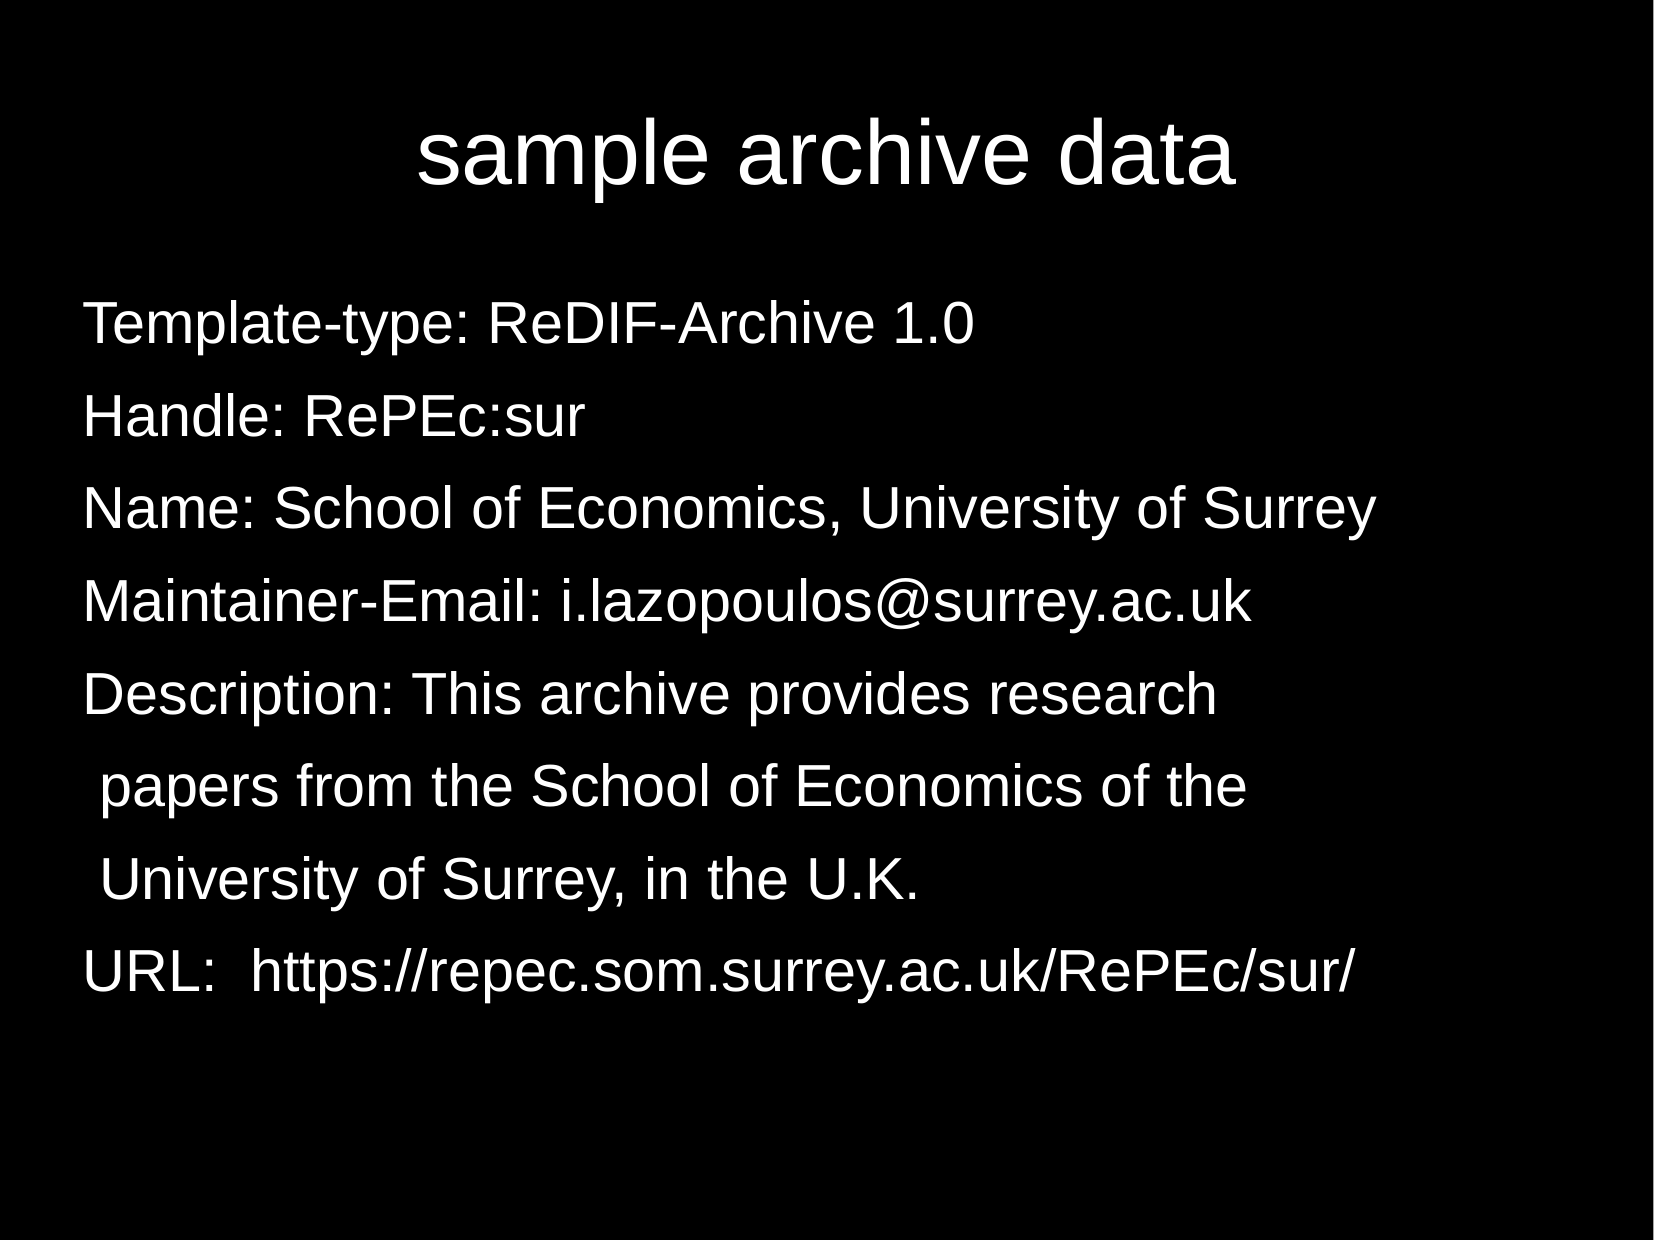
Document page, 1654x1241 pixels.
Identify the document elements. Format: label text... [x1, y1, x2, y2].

text_box [82, 290, 1571, 1010]
title sample archive data [82, 49, 1571, 257]
